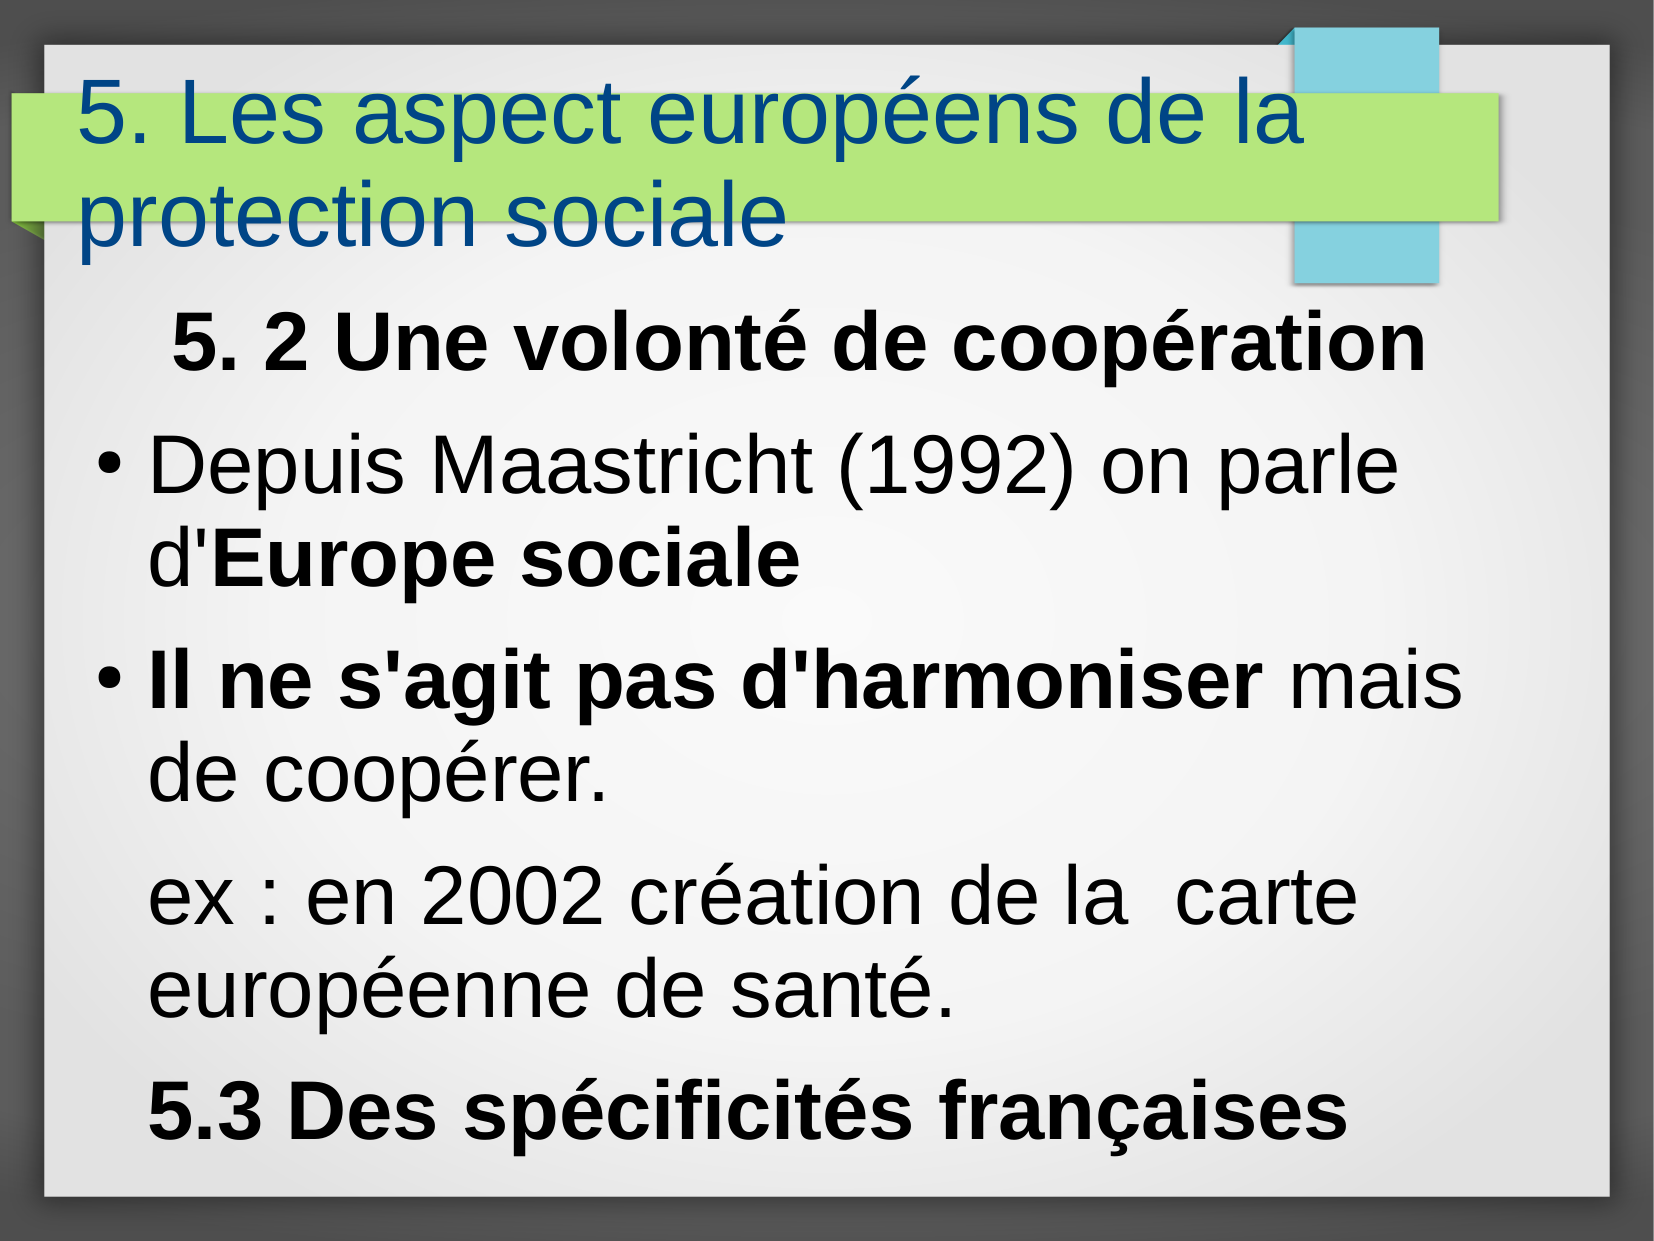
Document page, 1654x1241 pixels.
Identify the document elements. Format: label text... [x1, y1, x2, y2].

picture [0, 0, 1654, 1241]
title 5. Les aspect européens de la protection sociale [76, 60, 1565, 266]
list 5. 2 Une volonté de coopération Depuis Maastricht (1992) on parle d'Europe sociale Il ne s'agit pas d'harmoniser mais de coopérer. ex : en 2002 création de la carte européenne de santé. 5.3 Des spécificités françaises [76, 295, 1565, 1158]
